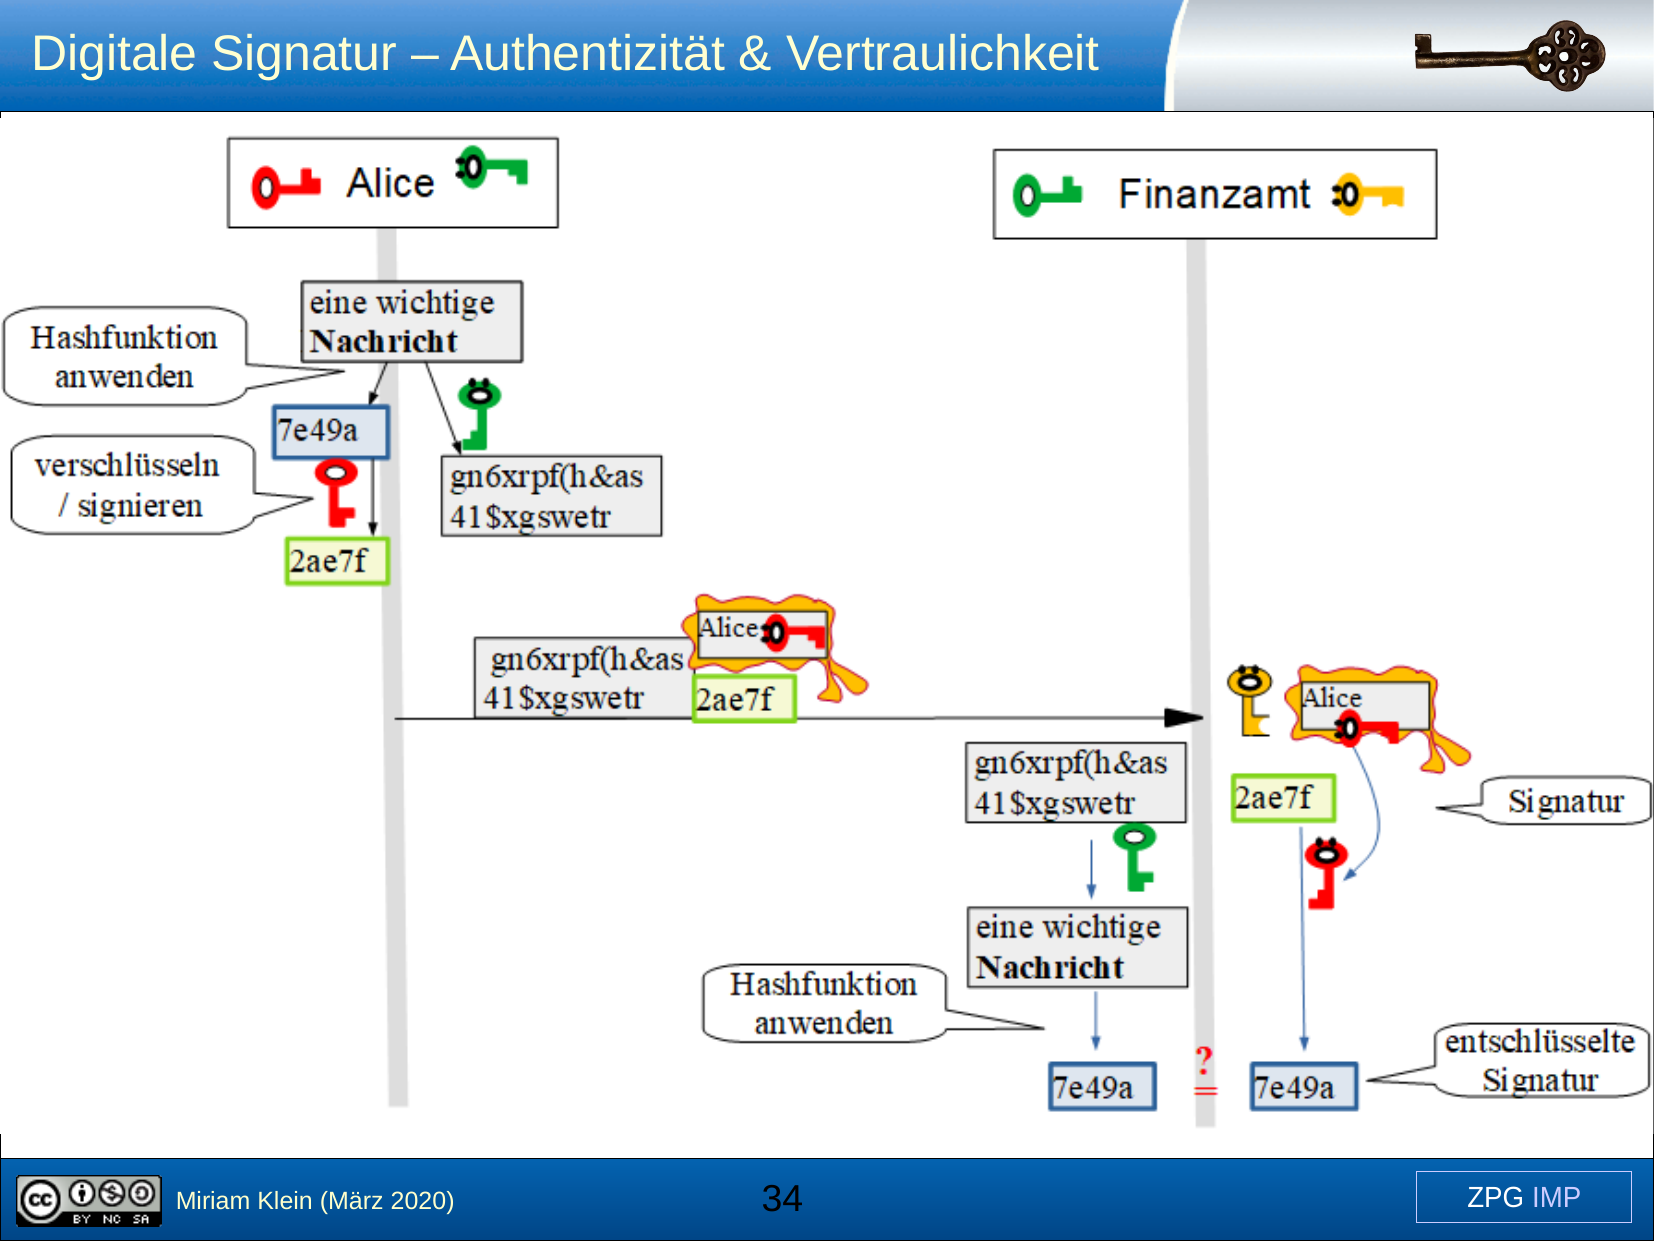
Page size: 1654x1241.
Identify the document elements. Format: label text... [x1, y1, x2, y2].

picture [0, 118, 1654, 1134]
picture [16, 1175, 162, 1227]
title Digitale Signatur – Authentizität & Vertraulichkeit [31, 18, 1151, 89]
picture [0, 0, 1654, 111]
